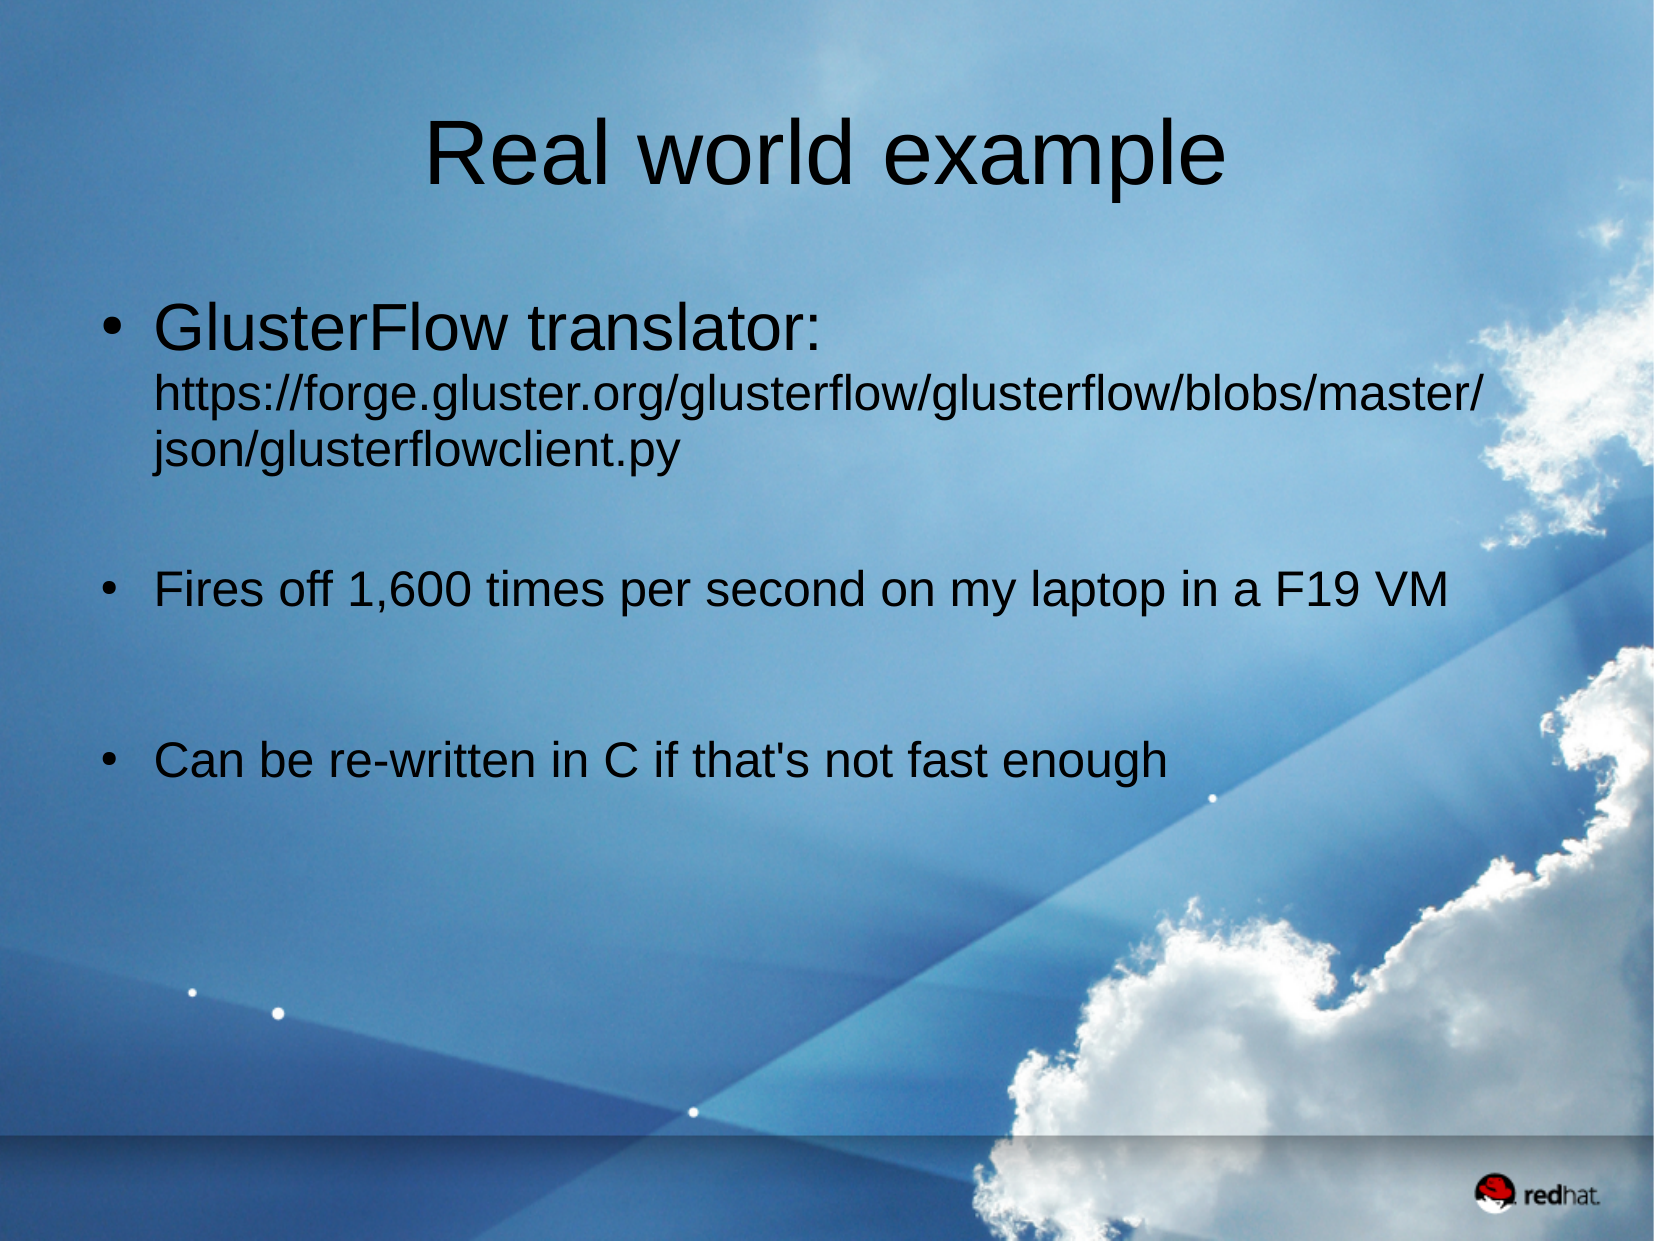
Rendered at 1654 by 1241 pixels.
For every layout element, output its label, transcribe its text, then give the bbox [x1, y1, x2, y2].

list GlusterFlow translator: https://forge.gluster.org/glusterflow/glusterflow/blobs/master/json/glusterflowclient.py Fires off 1,600 times per second on my laptop in a F19 VM Can be re-written in C if that's not fast enough [82, 290, 1571, 1010]
picture [0, 0, 1654, 1241]
title Real world example [82, 49, 1571, 257]
